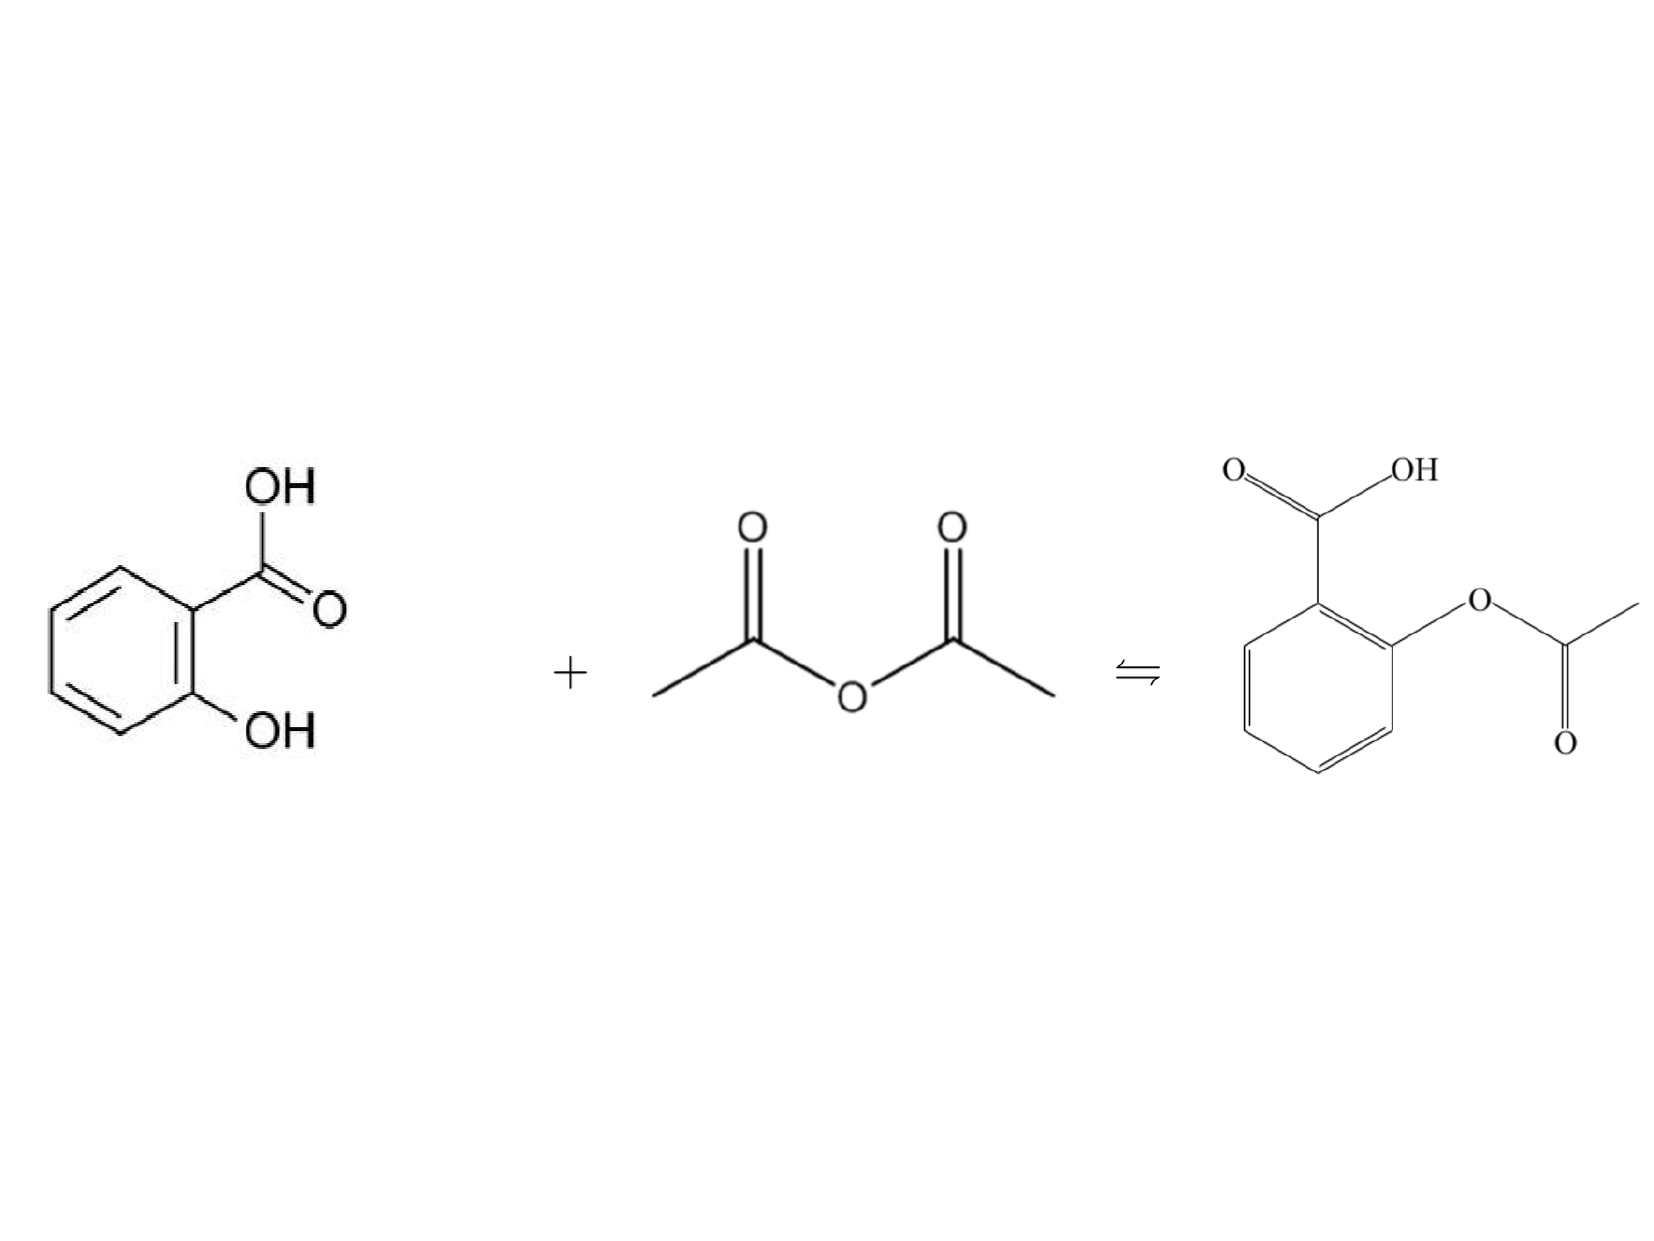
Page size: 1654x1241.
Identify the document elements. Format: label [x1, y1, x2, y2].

picture [0, 436, 1654, 786]
